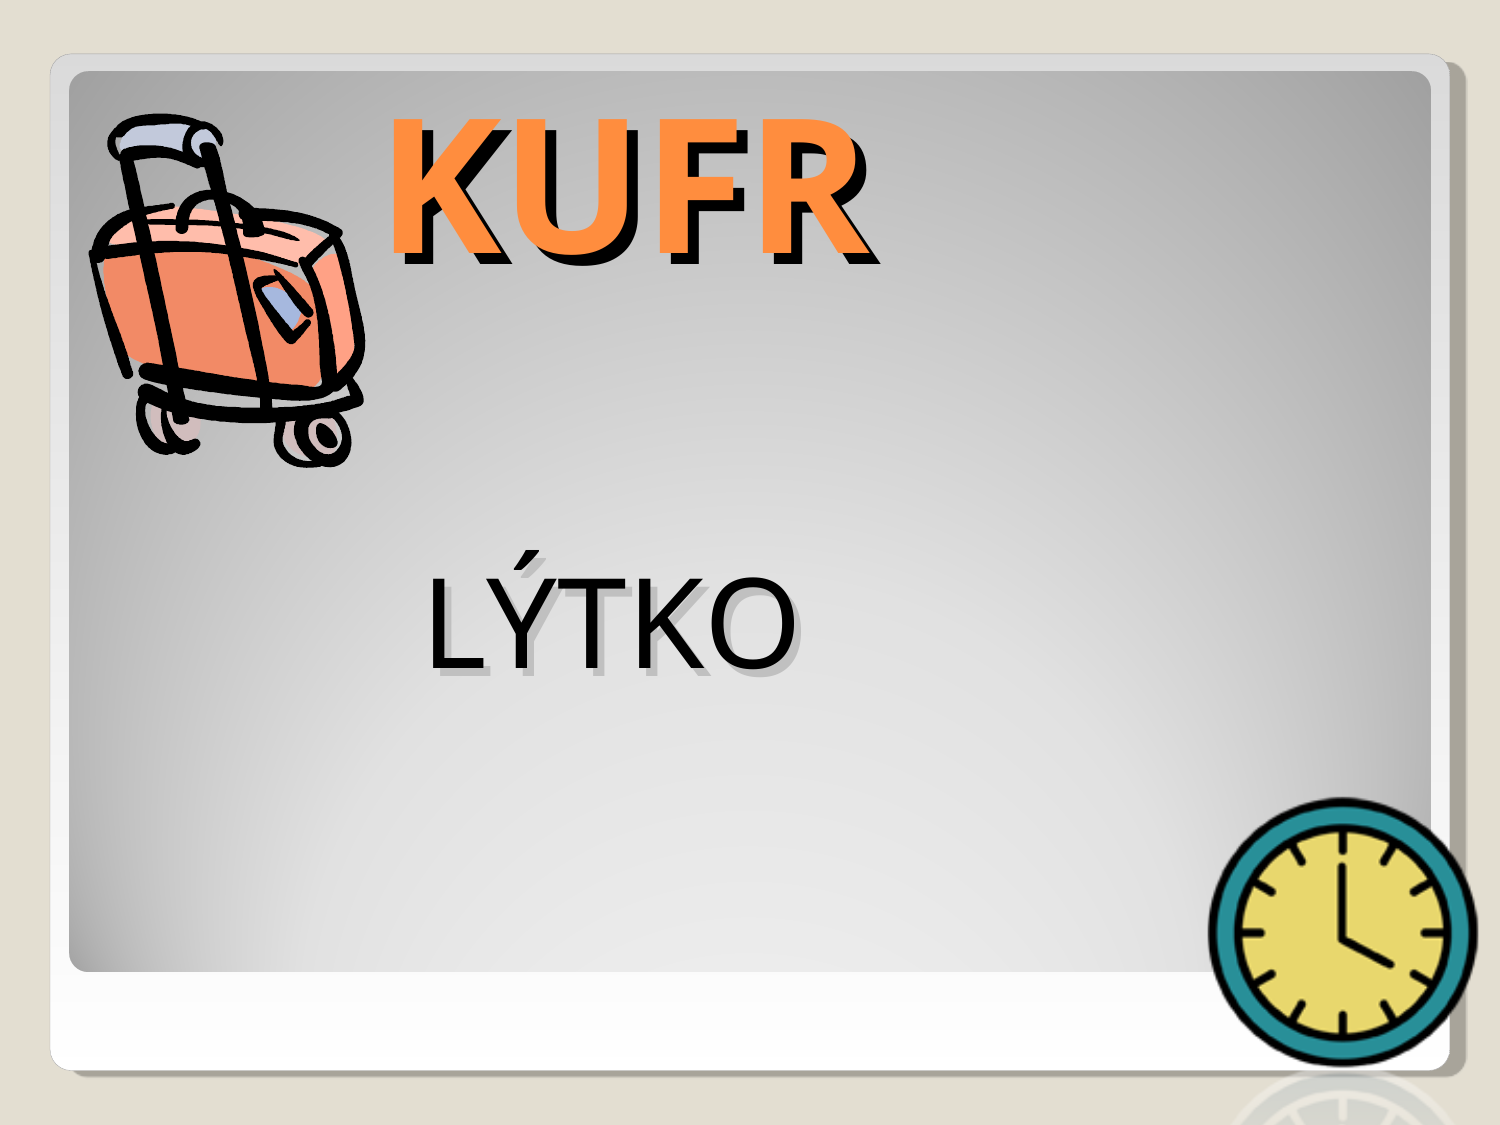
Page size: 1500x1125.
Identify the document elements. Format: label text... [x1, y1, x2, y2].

picture [69, 71, 1500, 1125]
text_box LÝTKO [107, 536, 1117, 780]
text_box KUFR [362, 54, 1379, 362]
